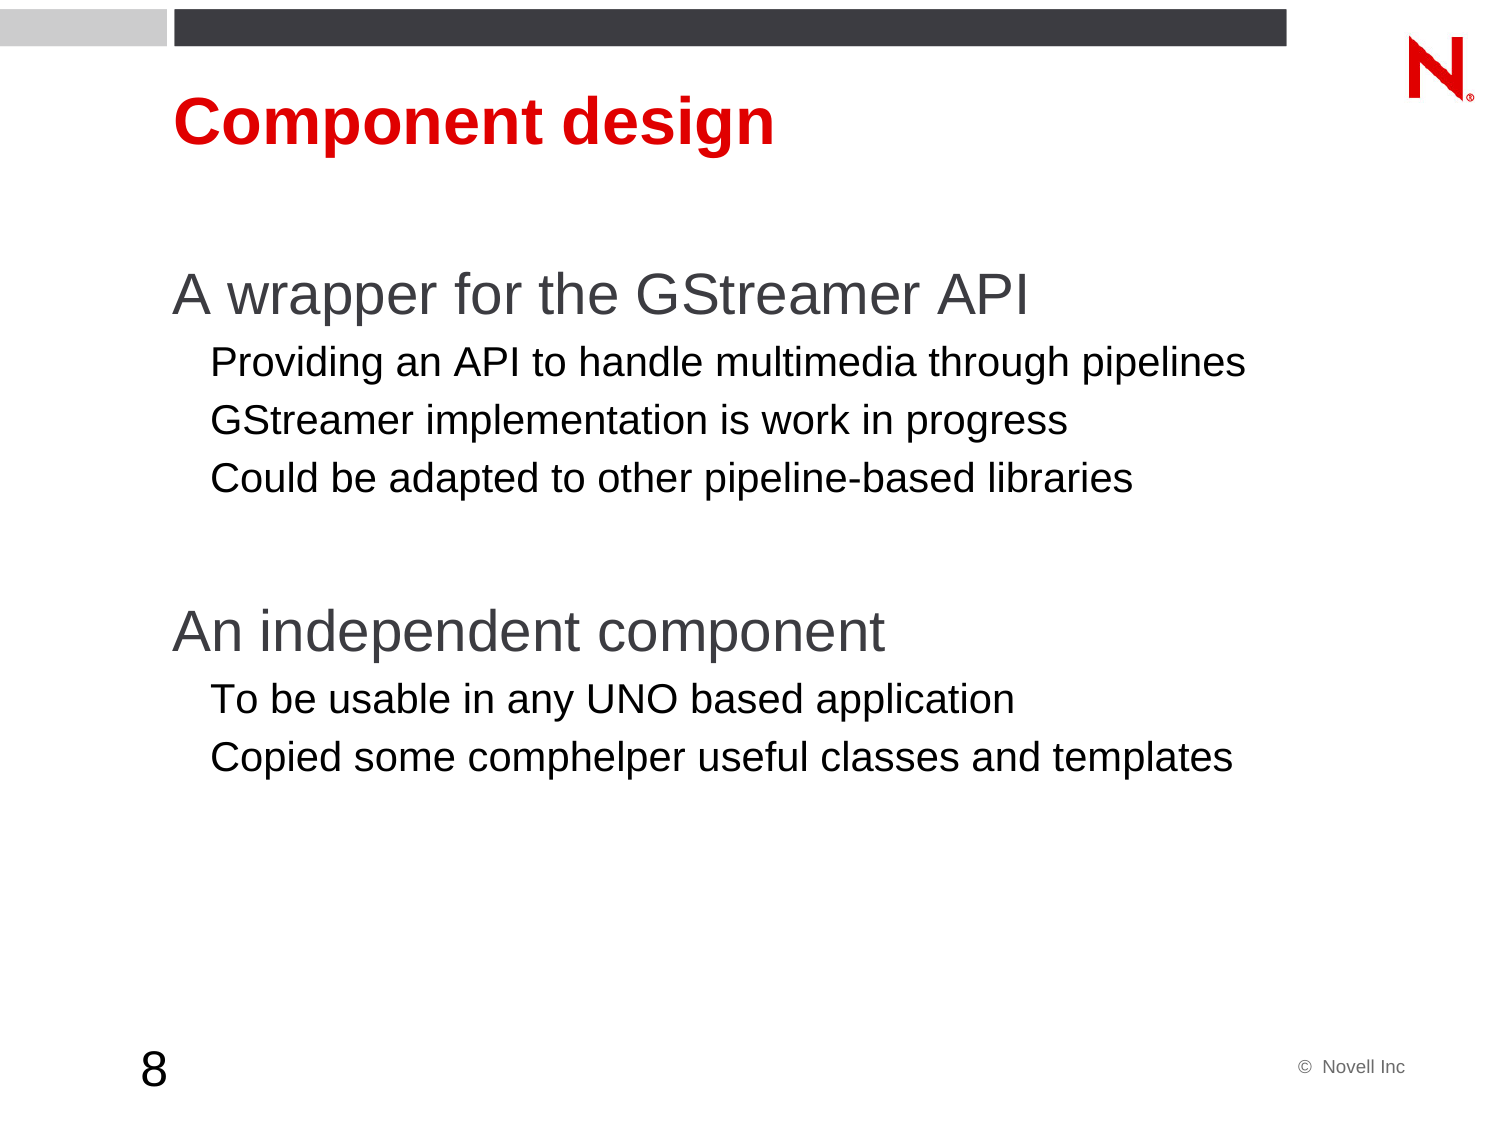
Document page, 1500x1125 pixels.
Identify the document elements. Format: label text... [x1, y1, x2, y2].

list A wrapper for the GStreamer API Providing an API to handle multimedia through pipelines GStreamer implementation is work in progress Could be adapted to other pipeline-based libraries An independent component To be usable in any UNO based application Copied some comphelper useful classes and templates [172, 246, 1413, 977]
title Component design [173, 41, 1395, 205]
picture [1404, 32, 1477, 105]
